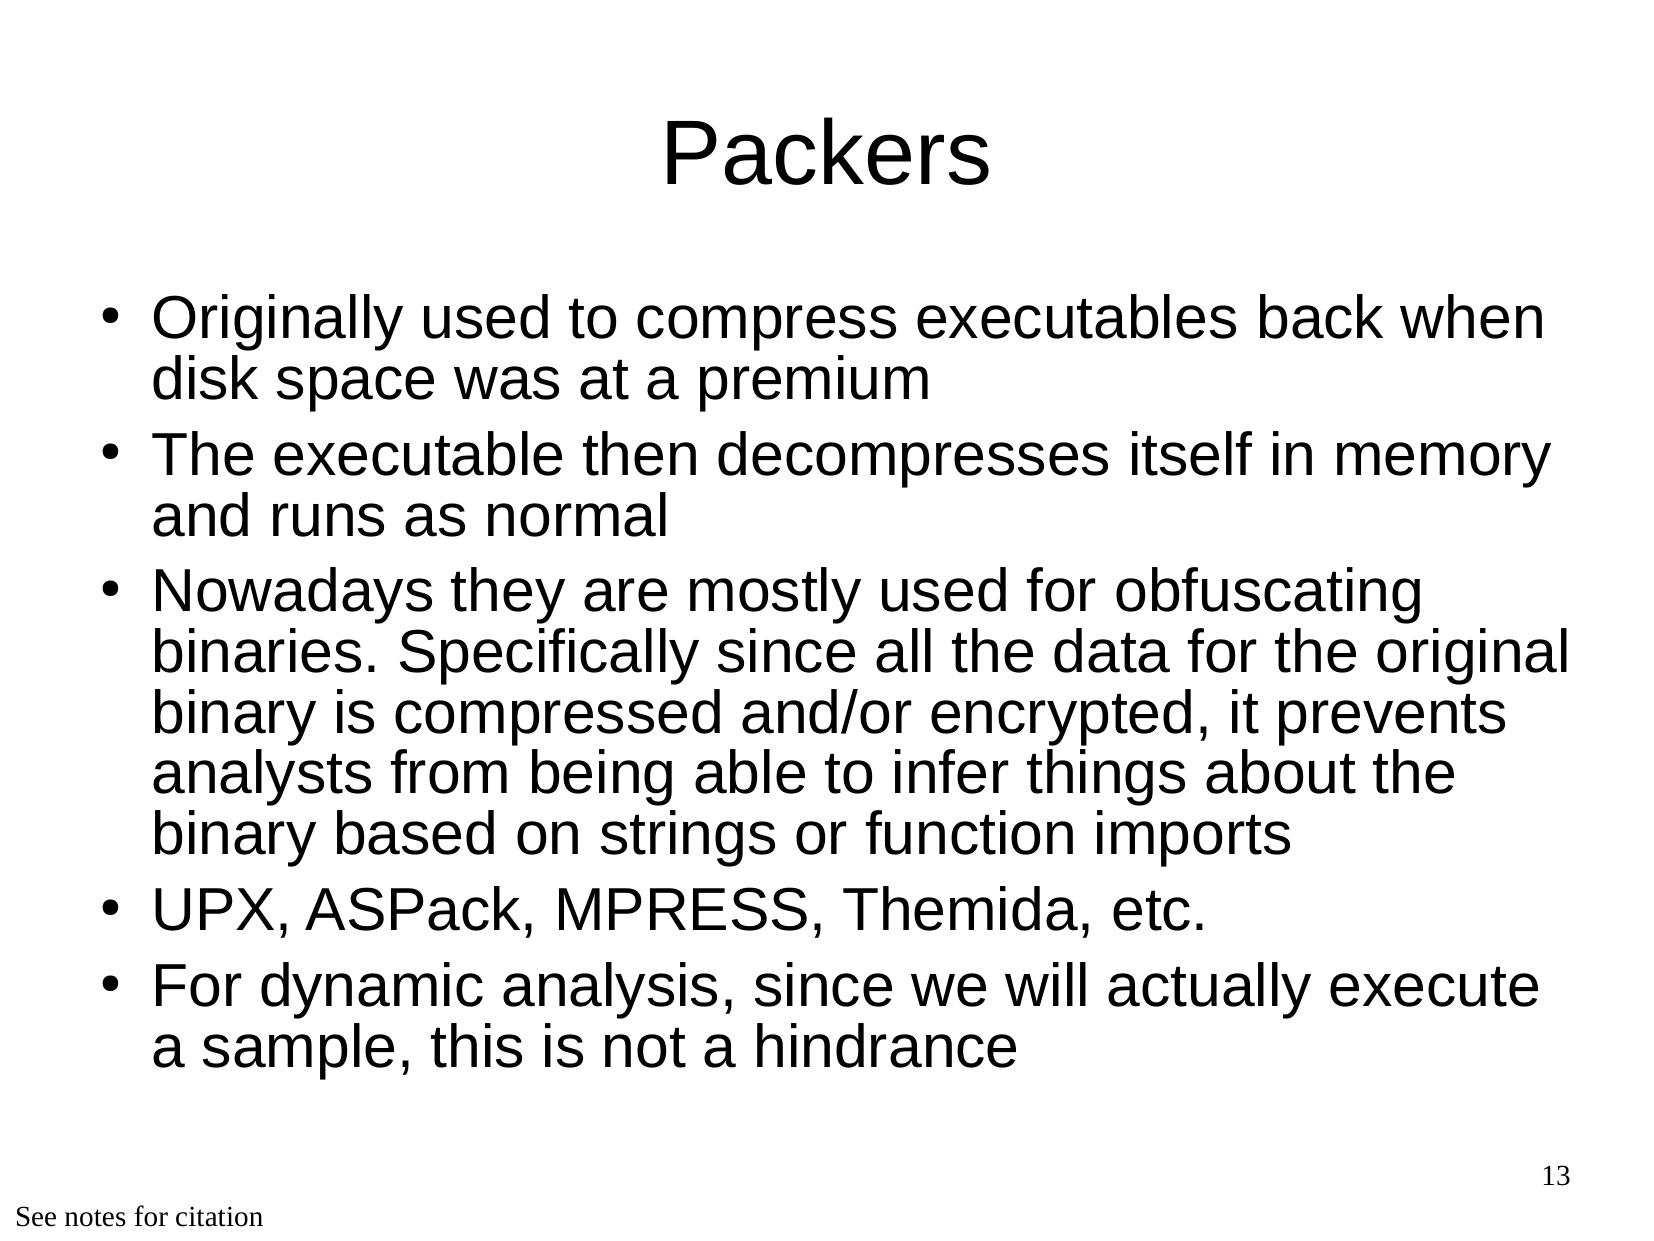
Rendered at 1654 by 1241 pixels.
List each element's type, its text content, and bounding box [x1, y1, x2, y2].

list Originally used to compress executables back when disk space was at a premium The executable then decompresses itself in memory and runs as normal Nowadays they are mostly used for obfuscating binaries. Specifically since all the data for the original binary is compressed and/or encrypted, it prevents analysts from being able to infer things about the binary based on strings or function imports UPX, ASPack, MPRESS, Themida, etc. For dynamic analysis, since we will actually execute a sample, this is not a hindrance [82, 290, 1576, 1141]
title Packers [82, 49, 1571, 257]
